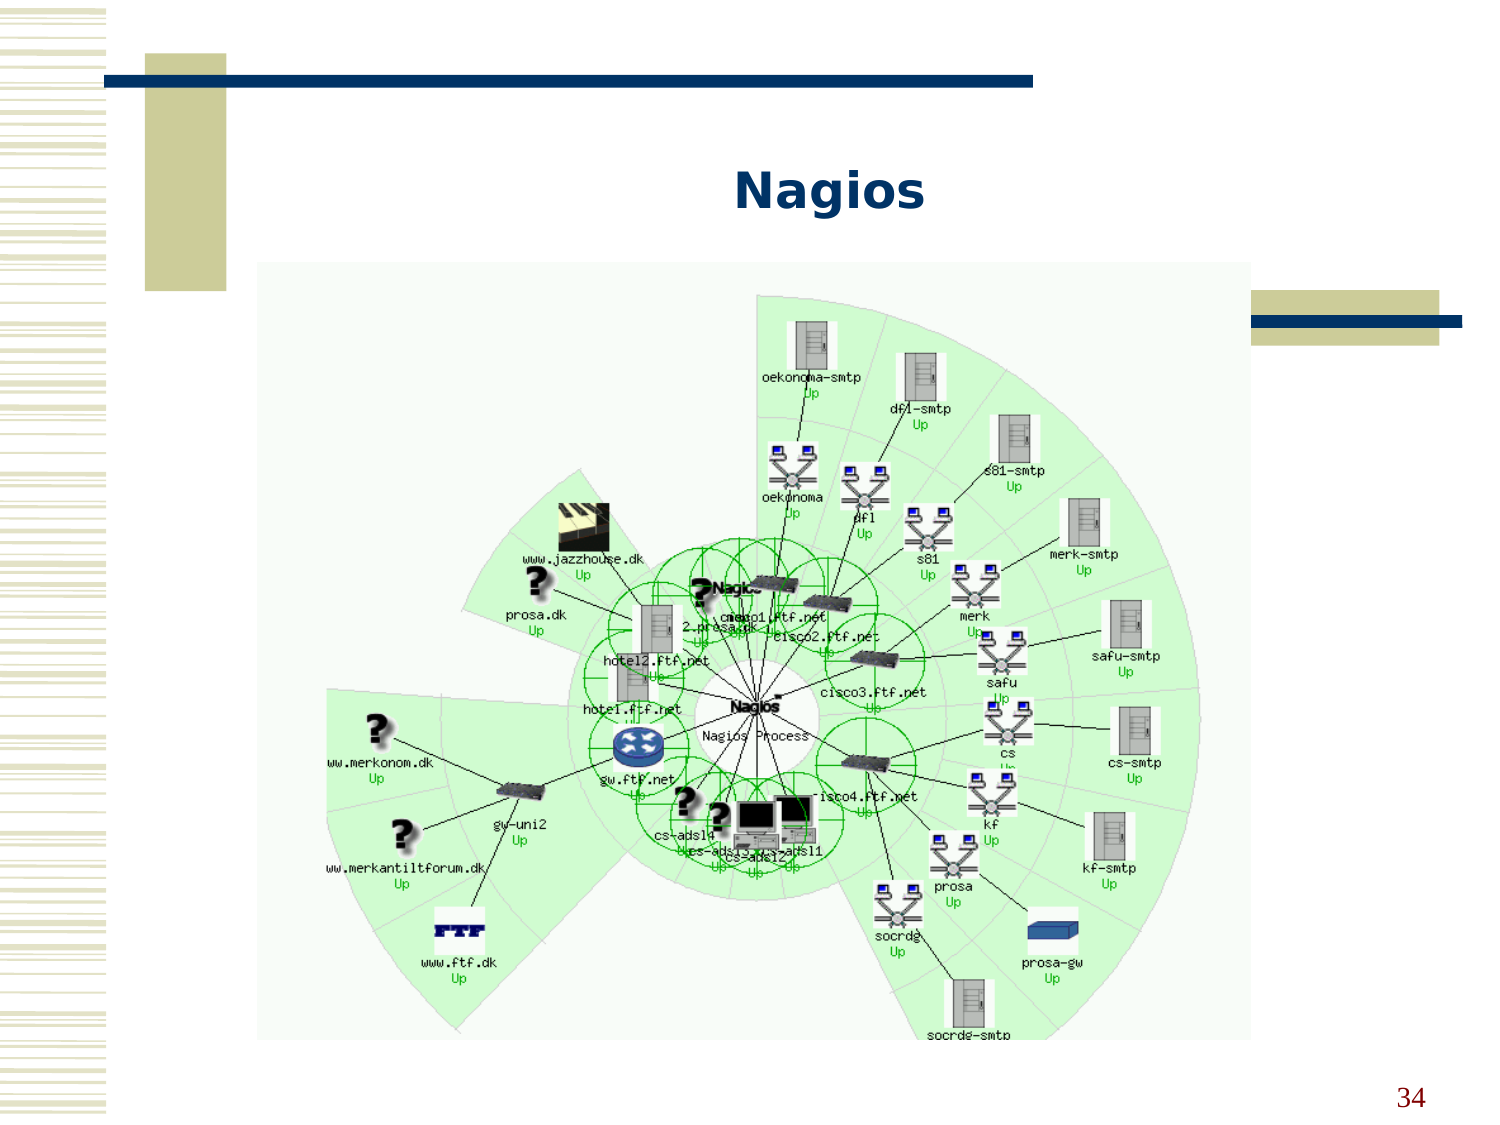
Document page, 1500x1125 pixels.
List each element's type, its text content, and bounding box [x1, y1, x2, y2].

picture [257, 262, 1251, 1040]
title Nagios [225, 99, 1436, 288]
